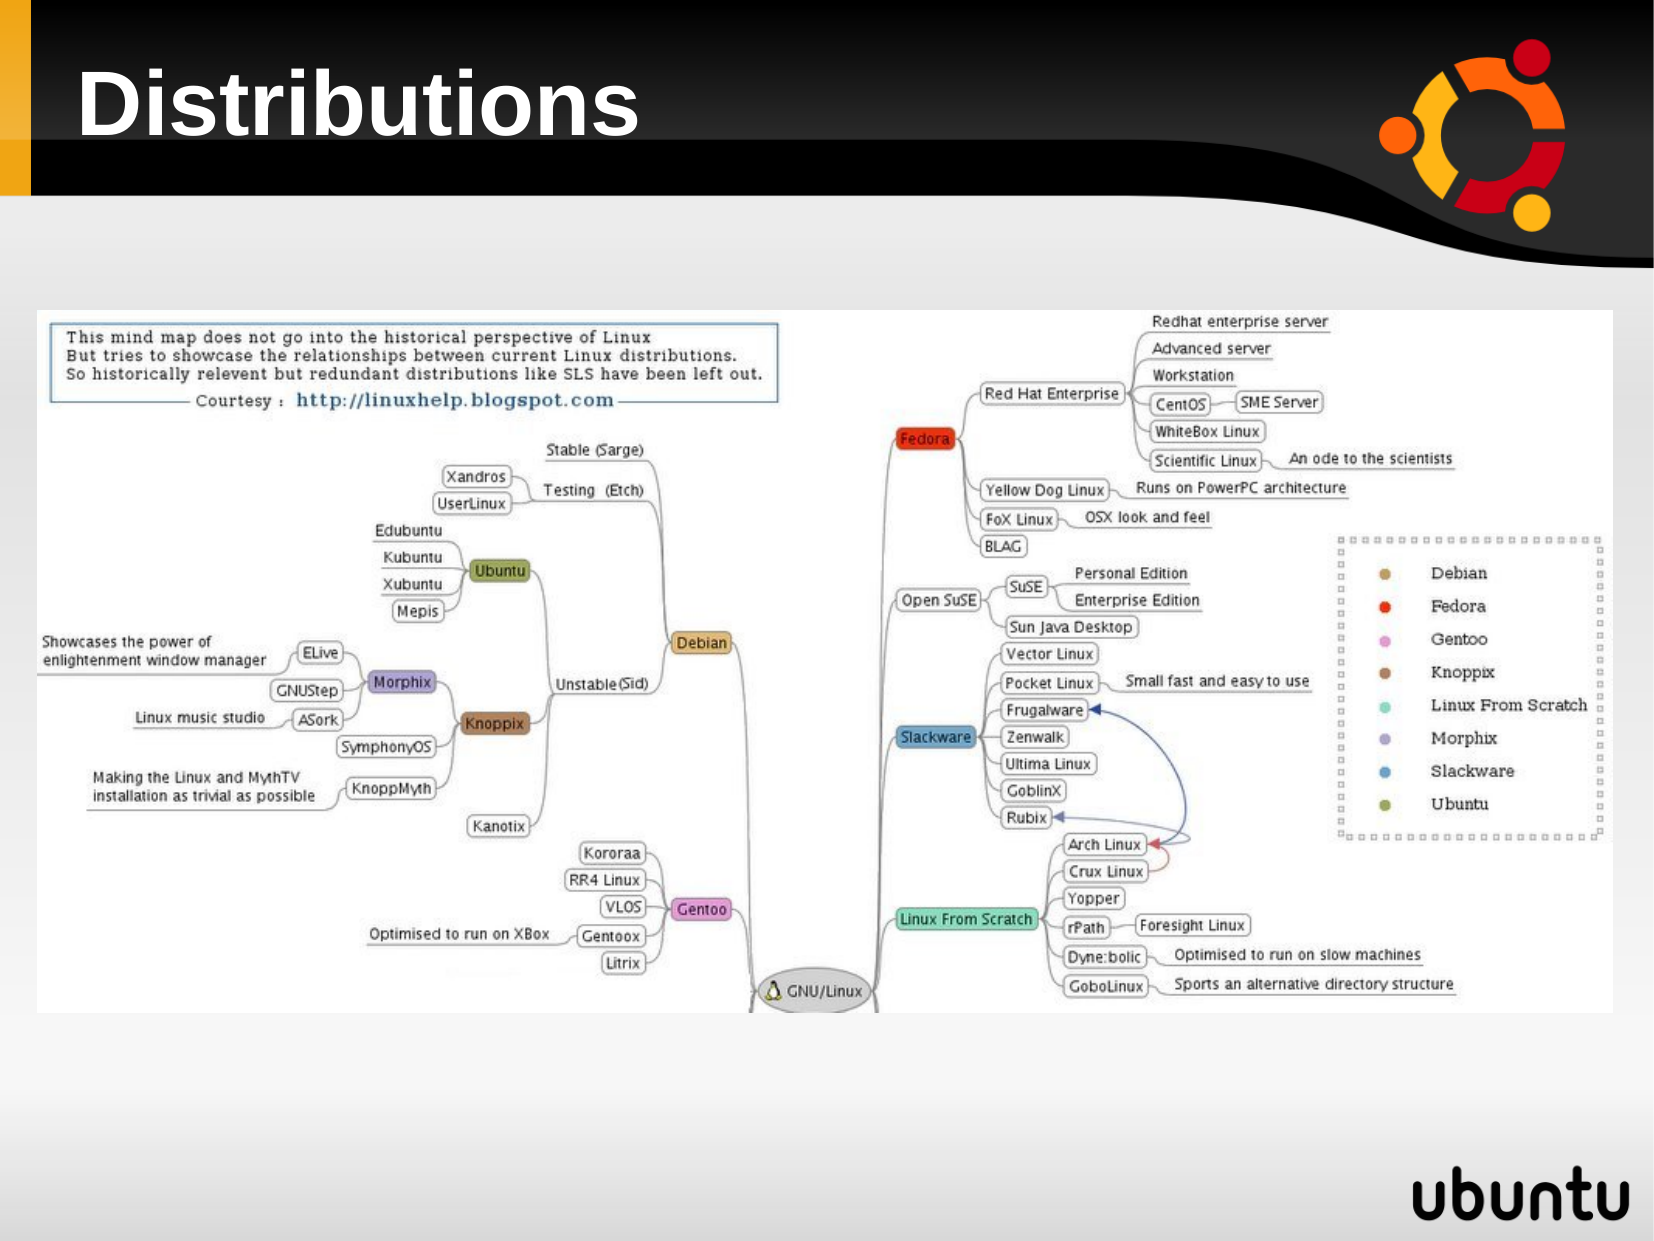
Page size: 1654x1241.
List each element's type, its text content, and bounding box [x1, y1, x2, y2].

picture [0, 0, 1654, 1241]
title Distributions [76, 7, 1565, 200]
